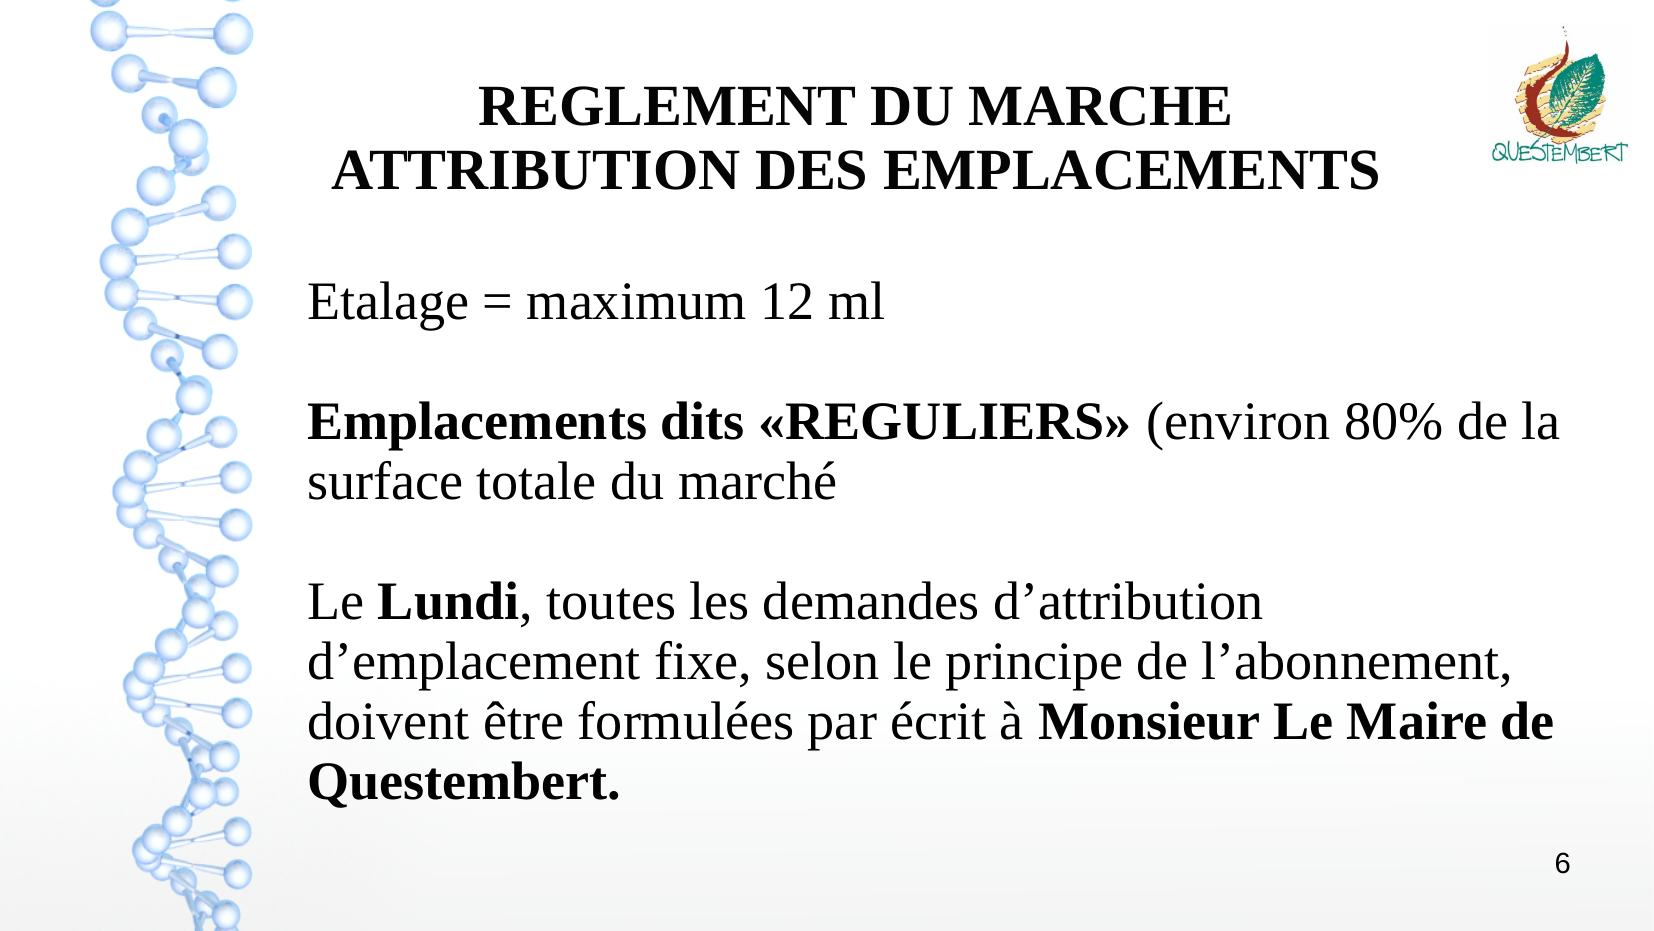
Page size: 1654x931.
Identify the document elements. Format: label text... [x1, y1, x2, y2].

subtitle Etalage = maximum 12 ml Emplacements dits «REGULIERS» (environ 80% de la surface totale du marché Le Lundi, toutes les demandes d’attribution d’emplacement fixe, selon le principe de l’abonnement, doivent être formulées par écrit à Monsieur Le Maire de Questembert. [307, 264, 1595, 878]
picture [0, 0, 1654, 931]
title REGLEMENT DU MARCHE ATTRIBUTION DES EMPLACEMENTS [248, 59, 1465, 216]
